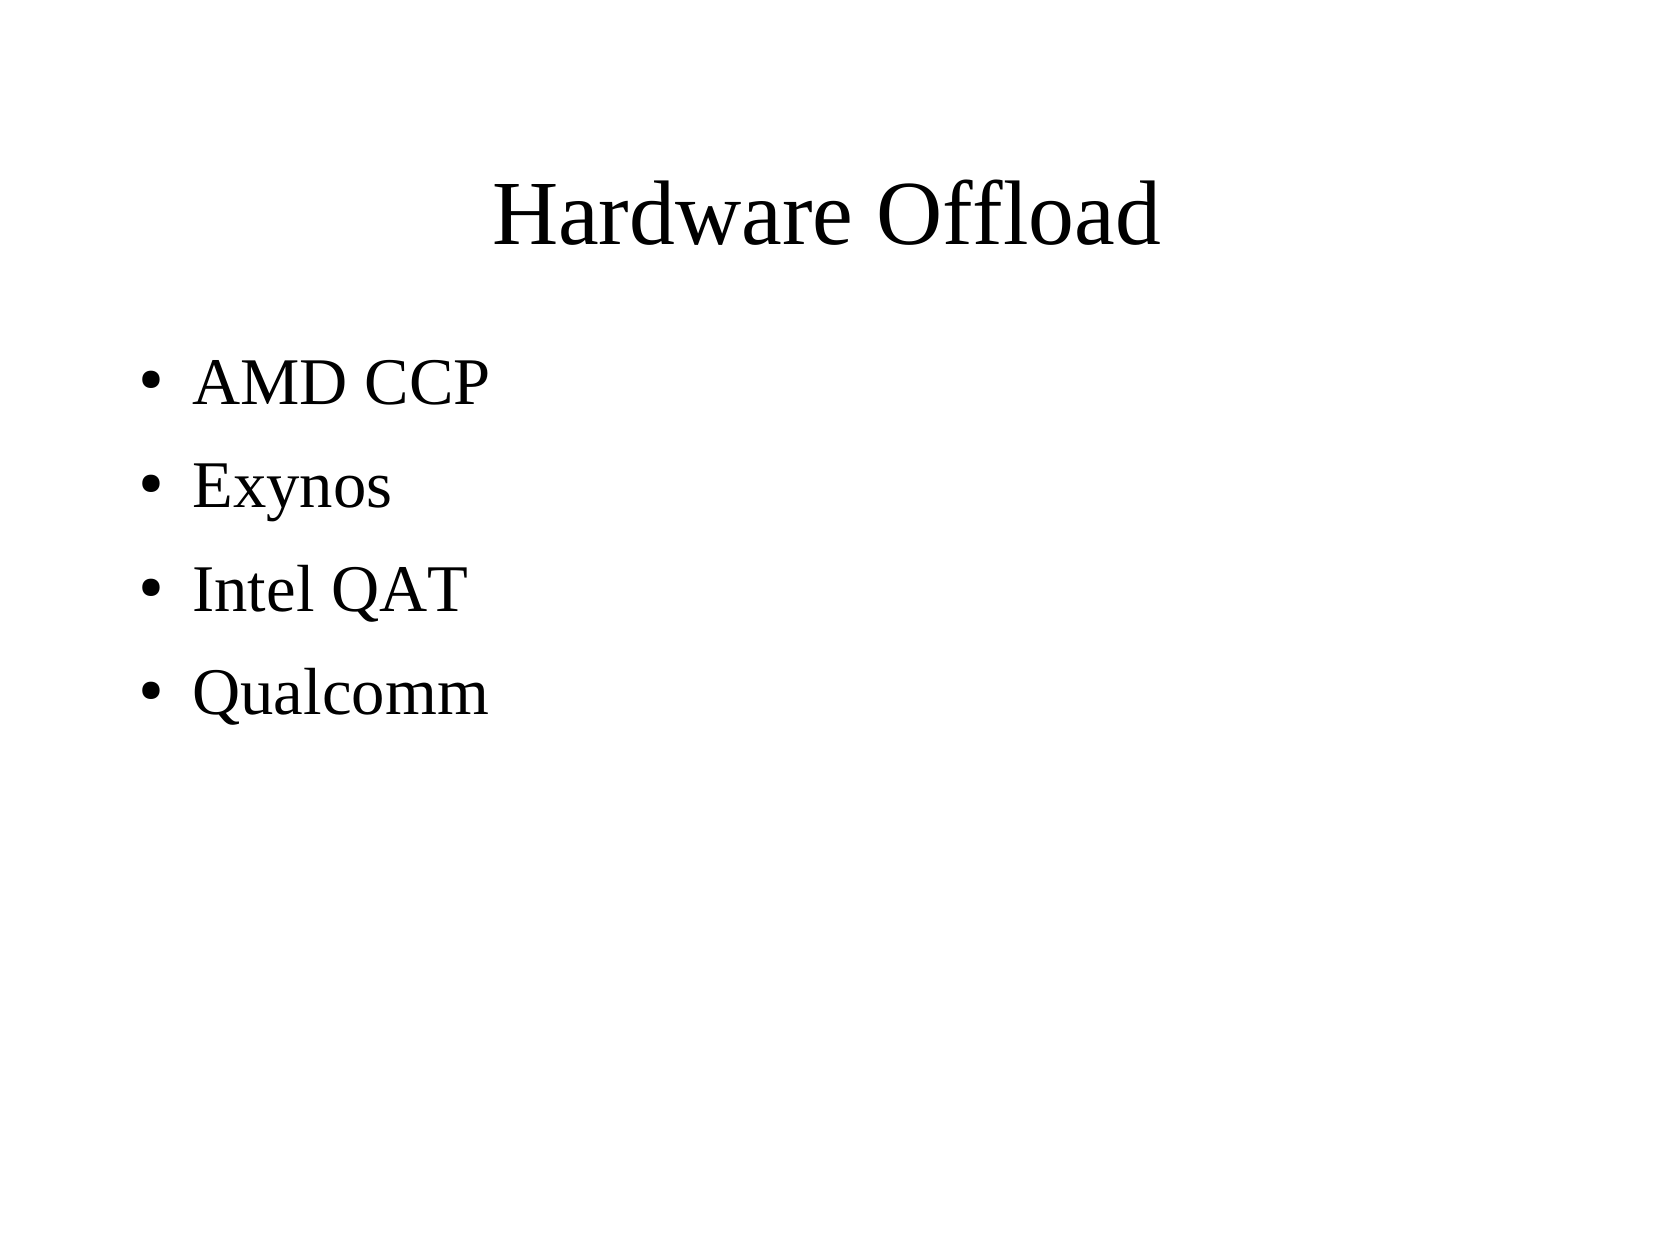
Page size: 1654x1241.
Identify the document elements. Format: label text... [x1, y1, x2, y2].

title Hardware Offload [121, 110, 1534, 318]
list AMD CCP Exynos Intel QAT Qualcomm [121, 344, 1534, 1149]
